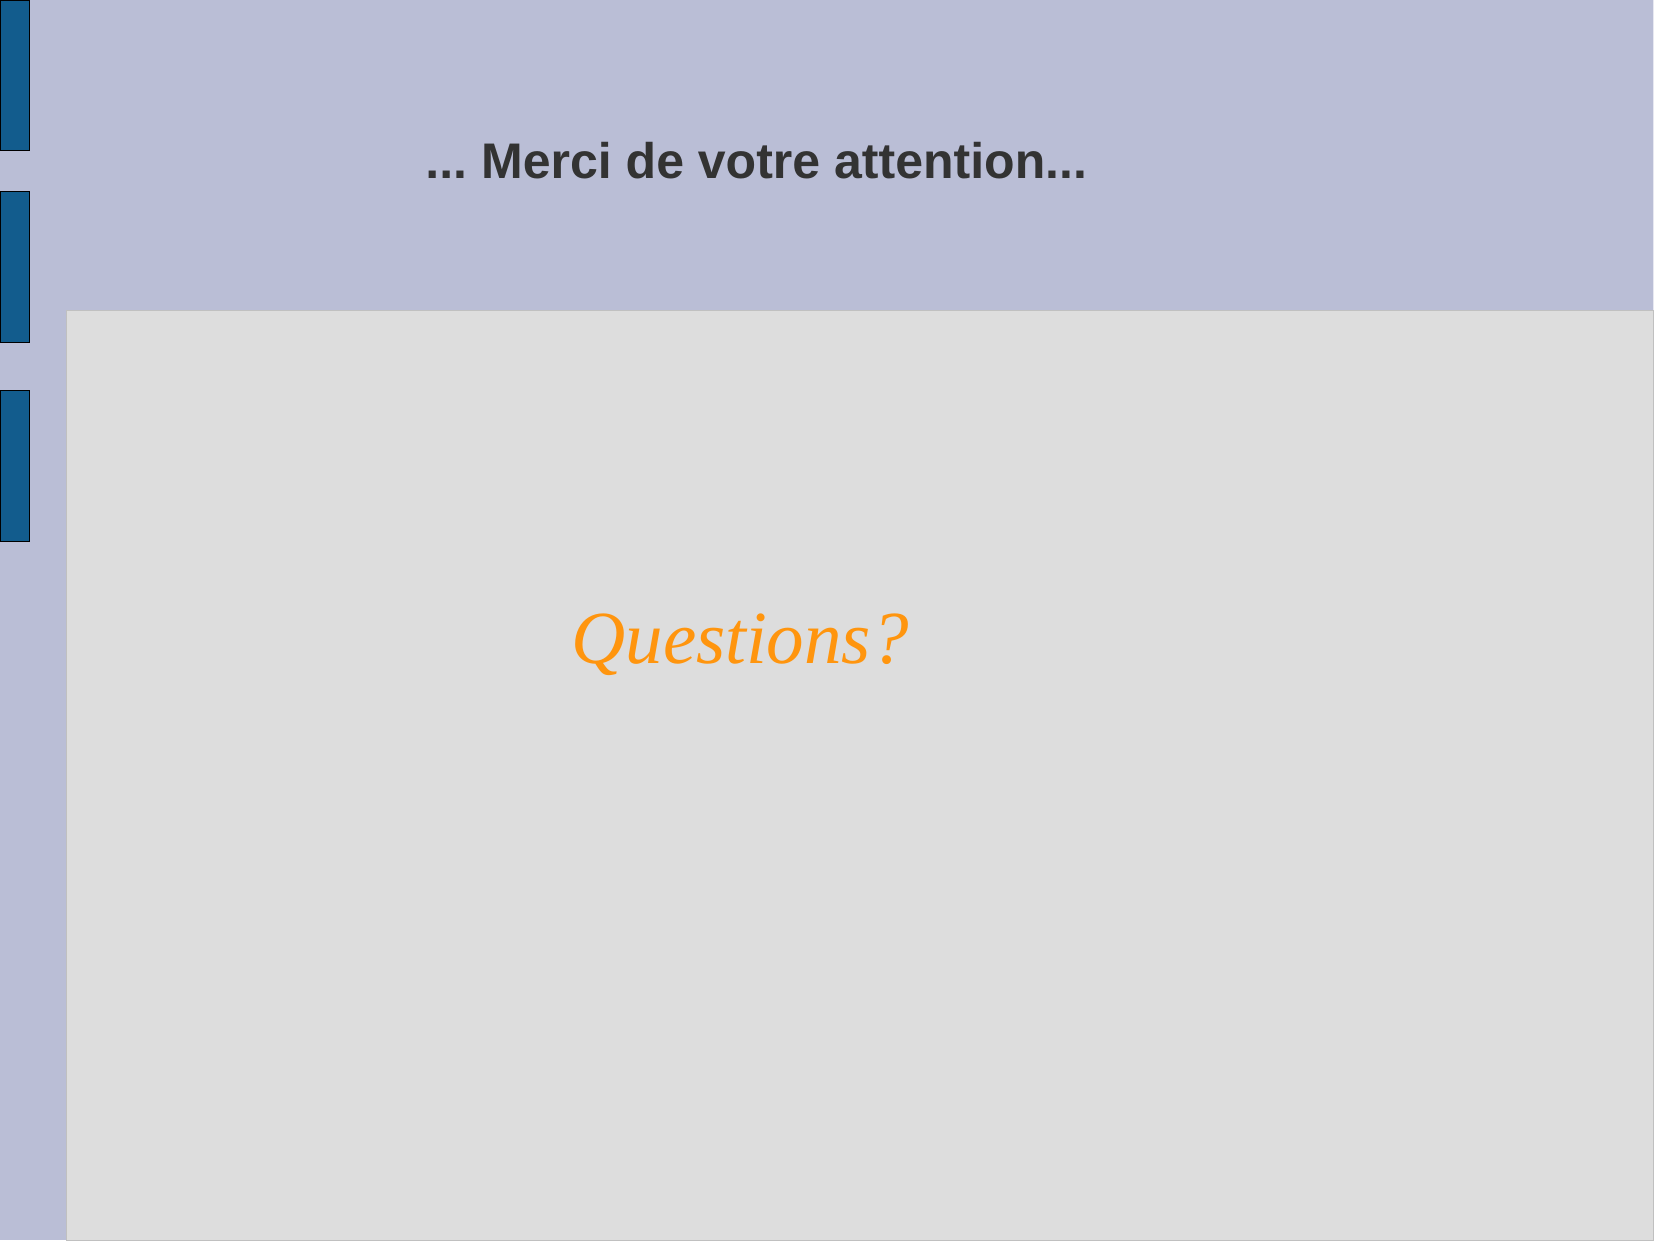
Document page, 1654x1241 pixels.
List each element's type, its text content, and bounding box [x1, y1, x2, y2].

title ... Merci de votre attention... [74, 45, 1425, 269]
subtitle Questions? [74, 269, 1425, 998]
